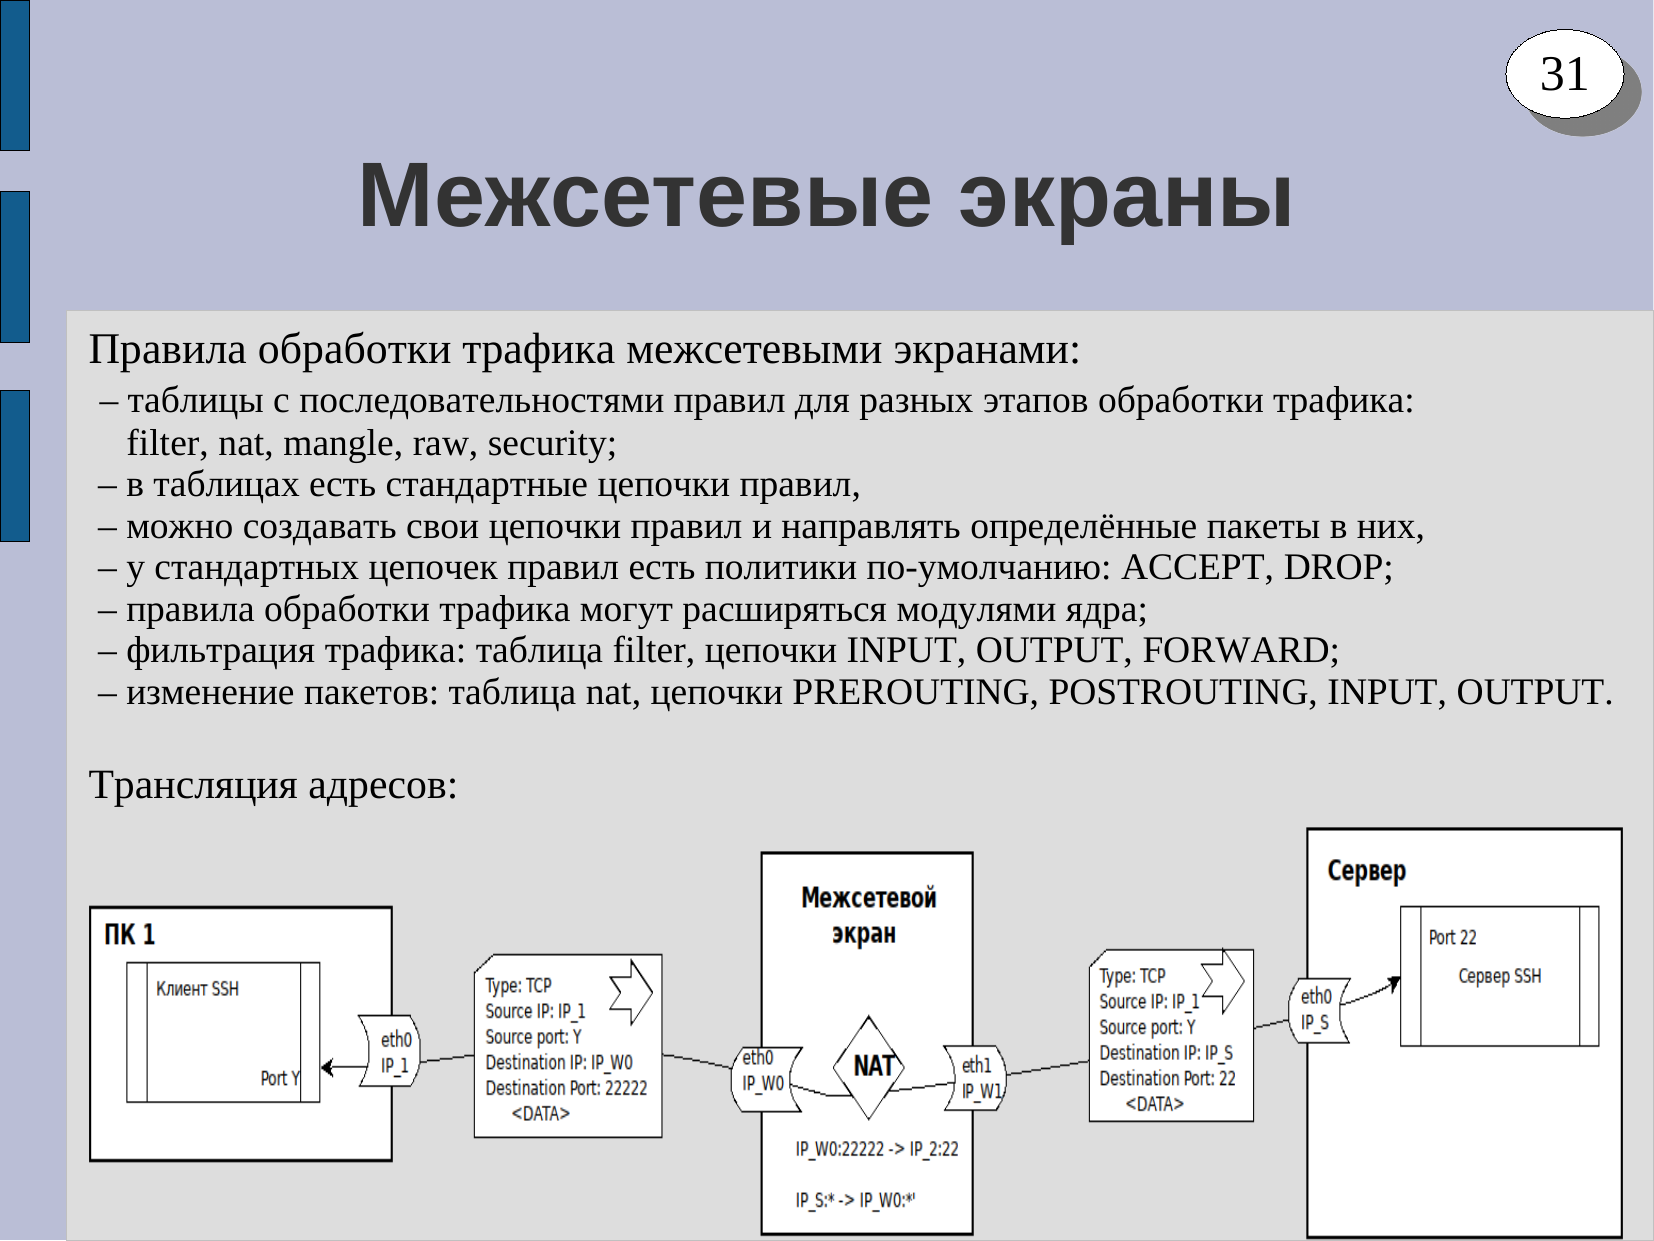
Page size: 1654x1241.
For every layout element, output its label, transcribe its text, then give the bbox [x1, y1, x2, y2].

picture [88, 826, 1624, 1241]
text_box Правила обработки трафика межсетевыми экранами: – таблицы с последовательностями правил для разных этапов обработки трафика: filter, nat, mangle, raw, security; – в таблицах есть стандартные цепочки правил, – можно создавать свои цепочки правил и направлять определённые пакеты в них, – у стандартных цепочек правил есть политики по-умолчанию: ACCEPT, DROP; – правила обработки трафика могут расширяться модулями ядра; – фильтрация трафика: таблица filter, цепочки INPUT, OUTPUT, FORWARD; – изменение пакетов: таблица nat, цепочки PREROUTING, POSTROUTING, INPUT, OUTPUT. Трансляция адресов: [88, 324, 1616, 826]
text_box 31 [1505, 29, 1625, 119]
title Межсетевые экраны [121, 91, 1534, 299]
